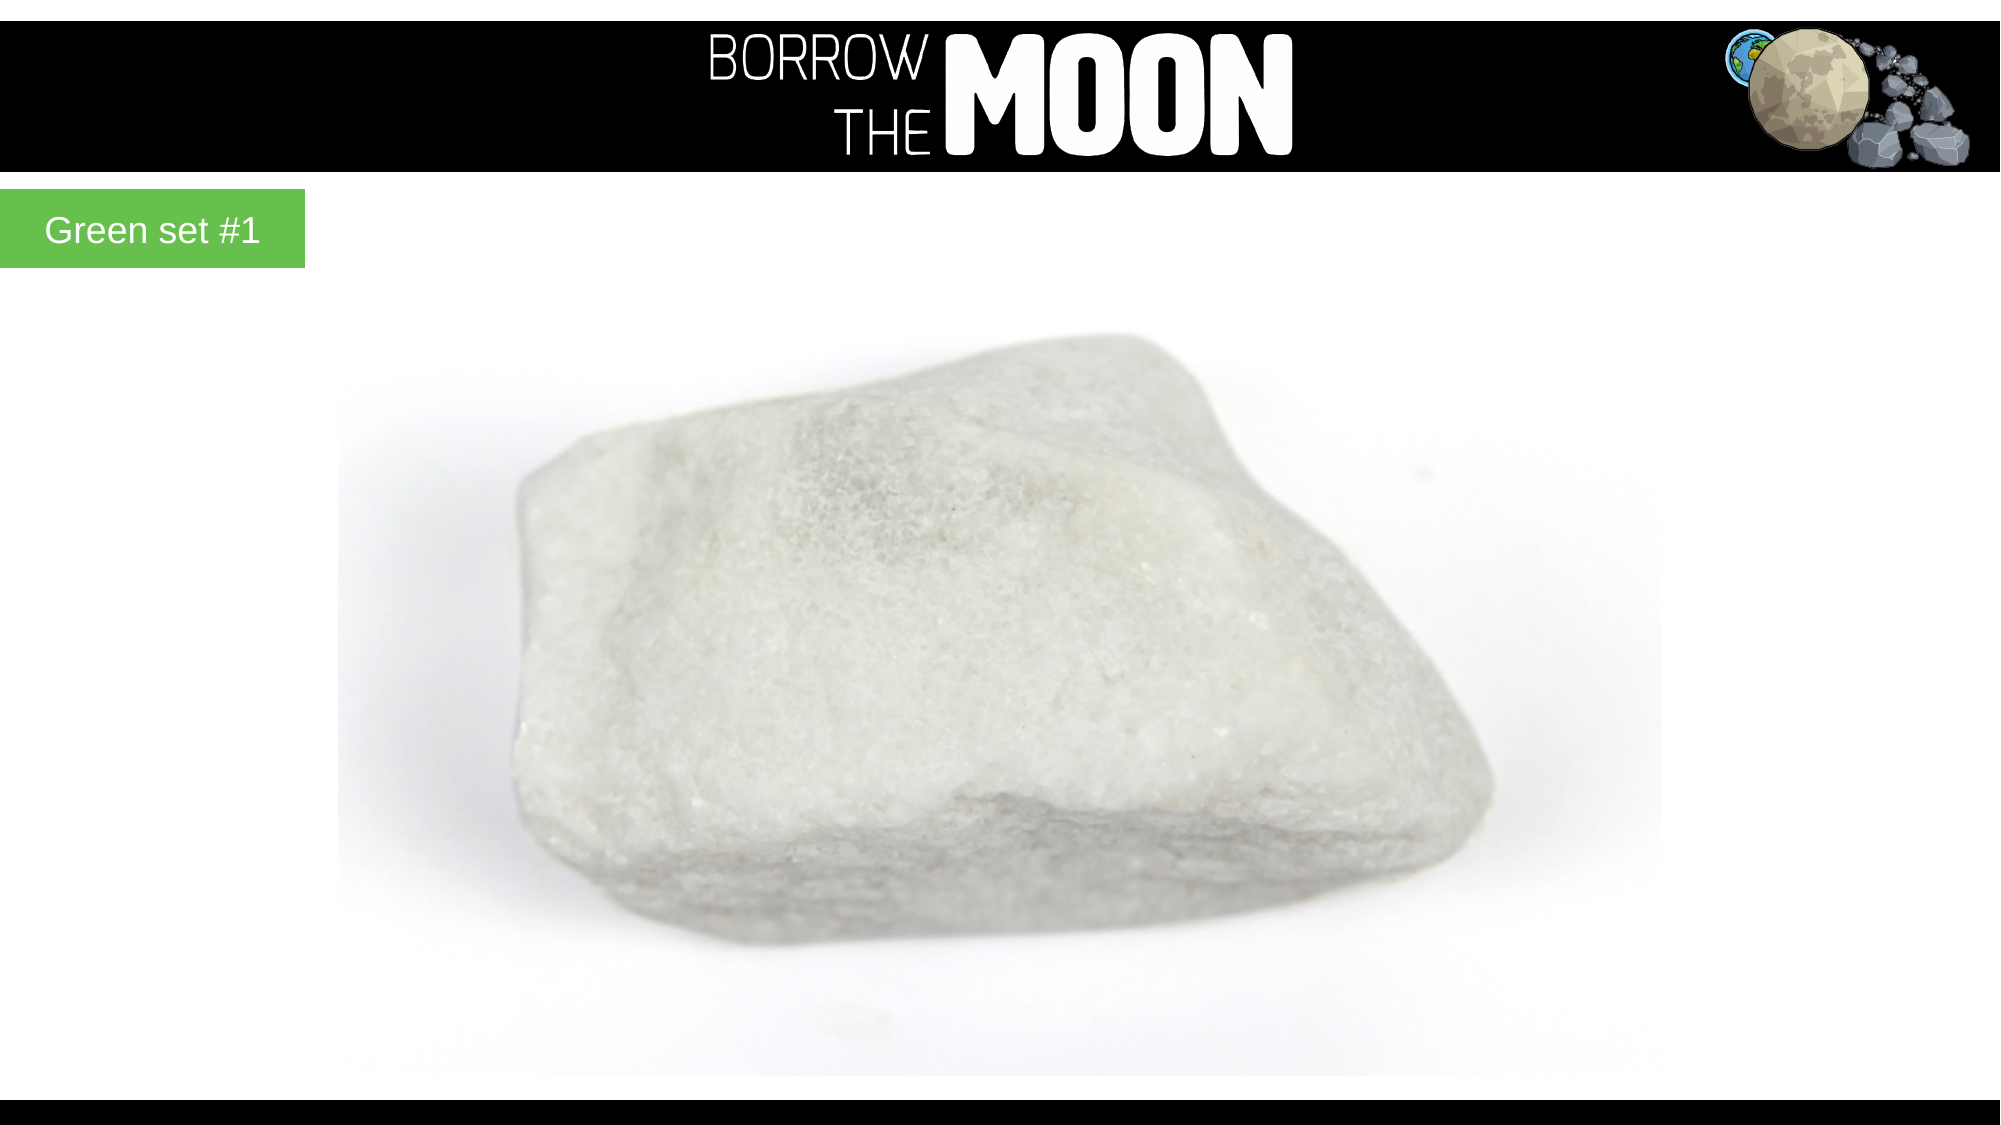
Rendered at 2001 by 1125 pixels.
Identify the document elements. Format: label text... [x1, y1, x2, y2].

text_box Green set #1 [0, 189, 305, 268]
picture [338, 194, 1662, 1076]
